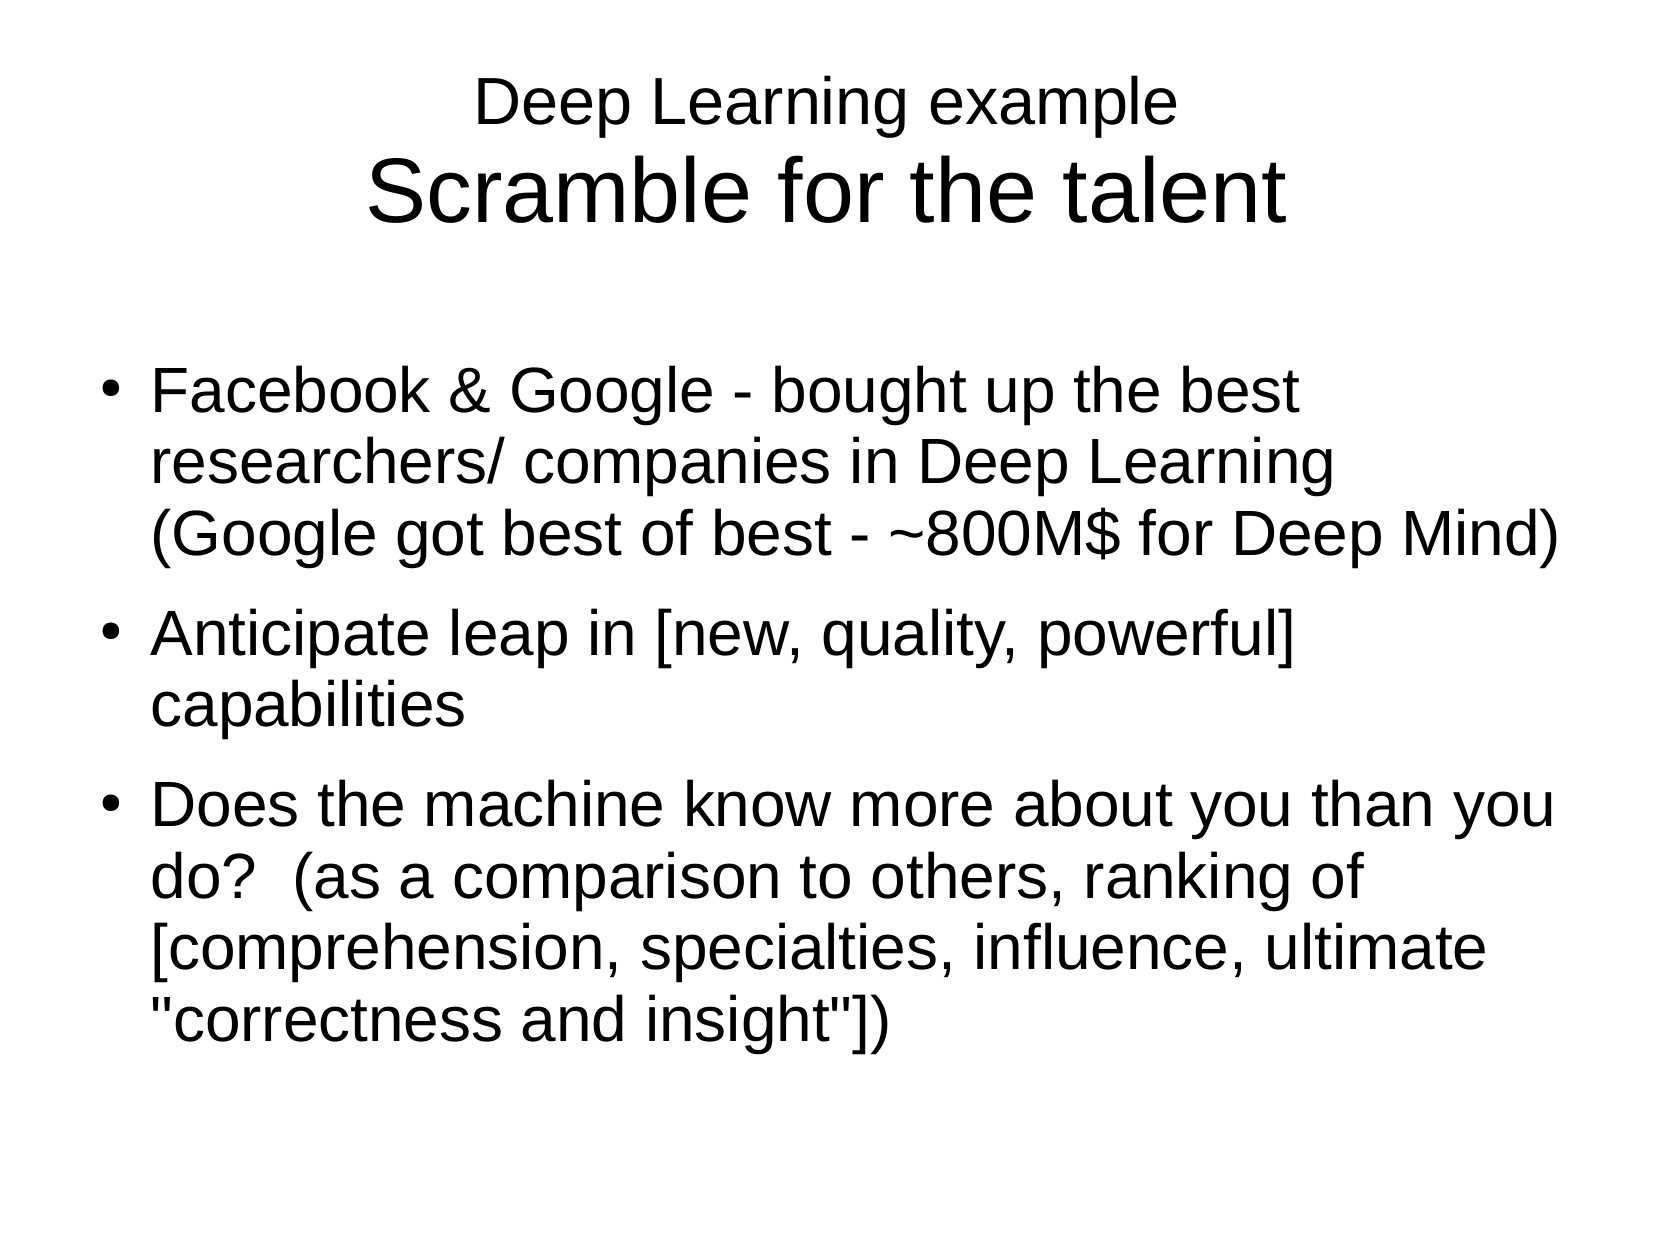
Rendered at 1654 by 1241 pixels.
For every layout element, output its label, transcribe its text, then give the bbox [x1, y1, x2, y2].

title Deep Learning example Scramble for the talent [82, 49, 1571, 257]
list Facebook & Google - bought up the best researchers/ companies in Deep Learning (Google got best of best - ~800M$ for Deep Mind) Anticipate leap in [new, quality, powerful] capabilities Does the machine know more about you than you do? (as a comparison to others, ranking of [comprehension, specialties, influence, ultimate "correctness and insight"]) [82, 354, 1571, 1074]
